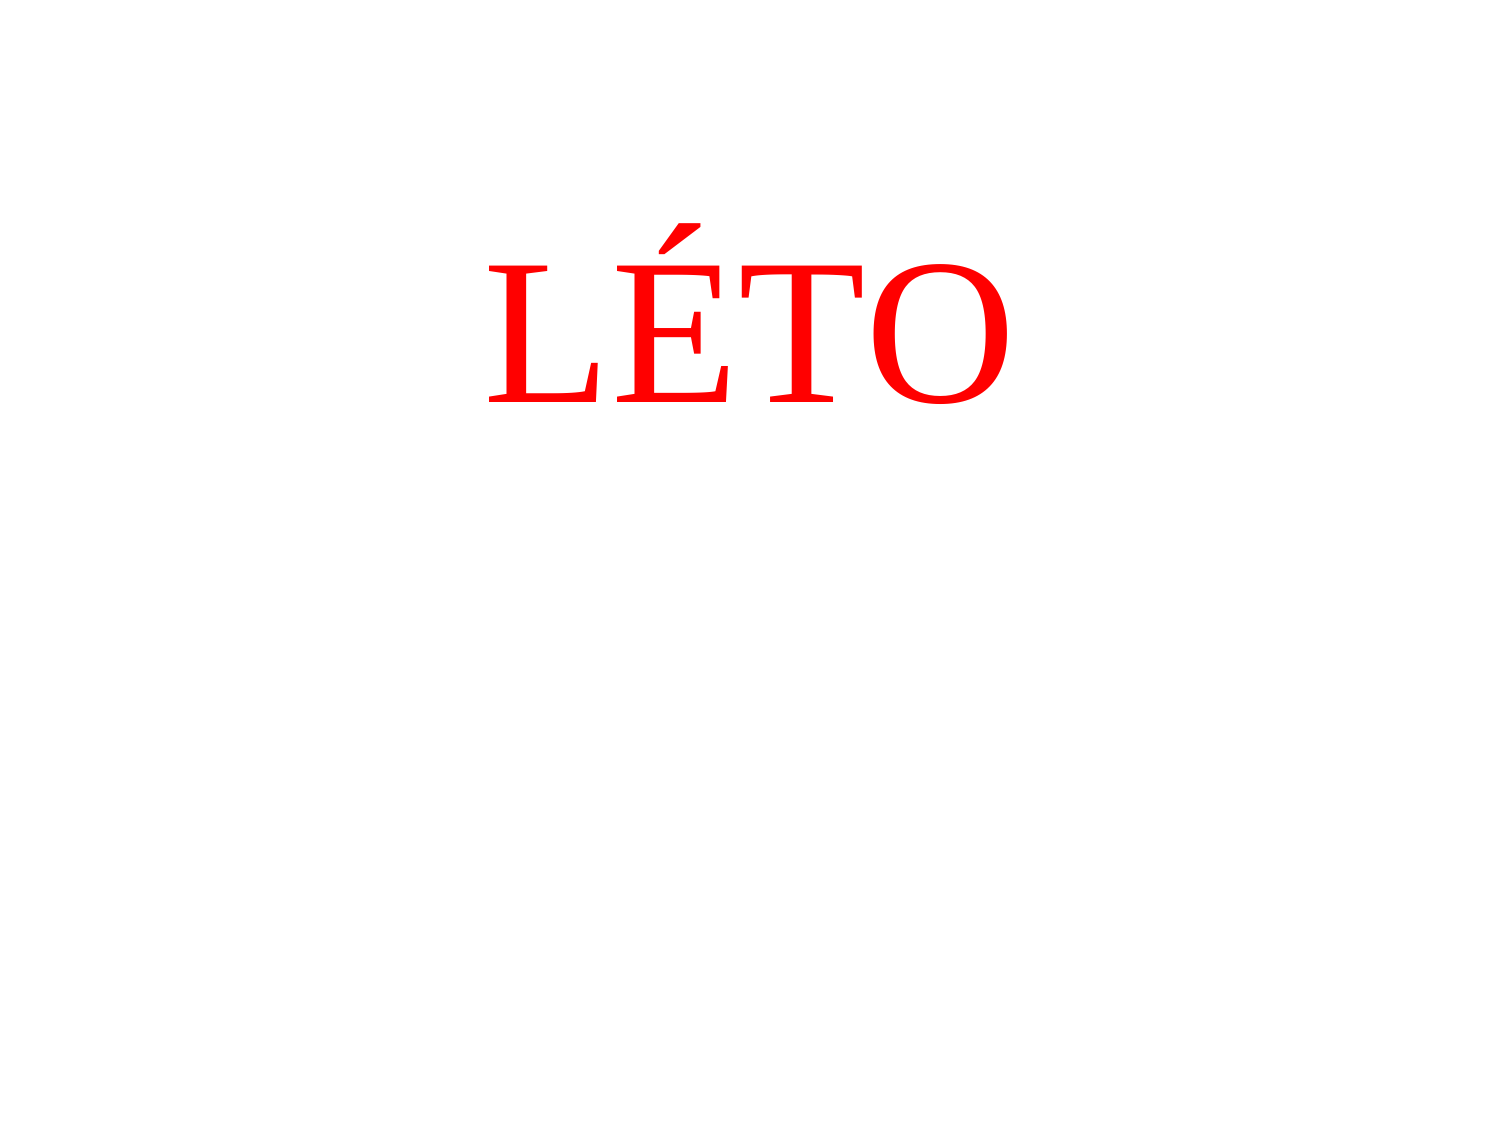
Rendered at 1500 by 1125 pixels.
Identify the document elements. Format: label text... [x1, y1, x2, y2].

title LÉTO [112, 0, 1388, 452]
